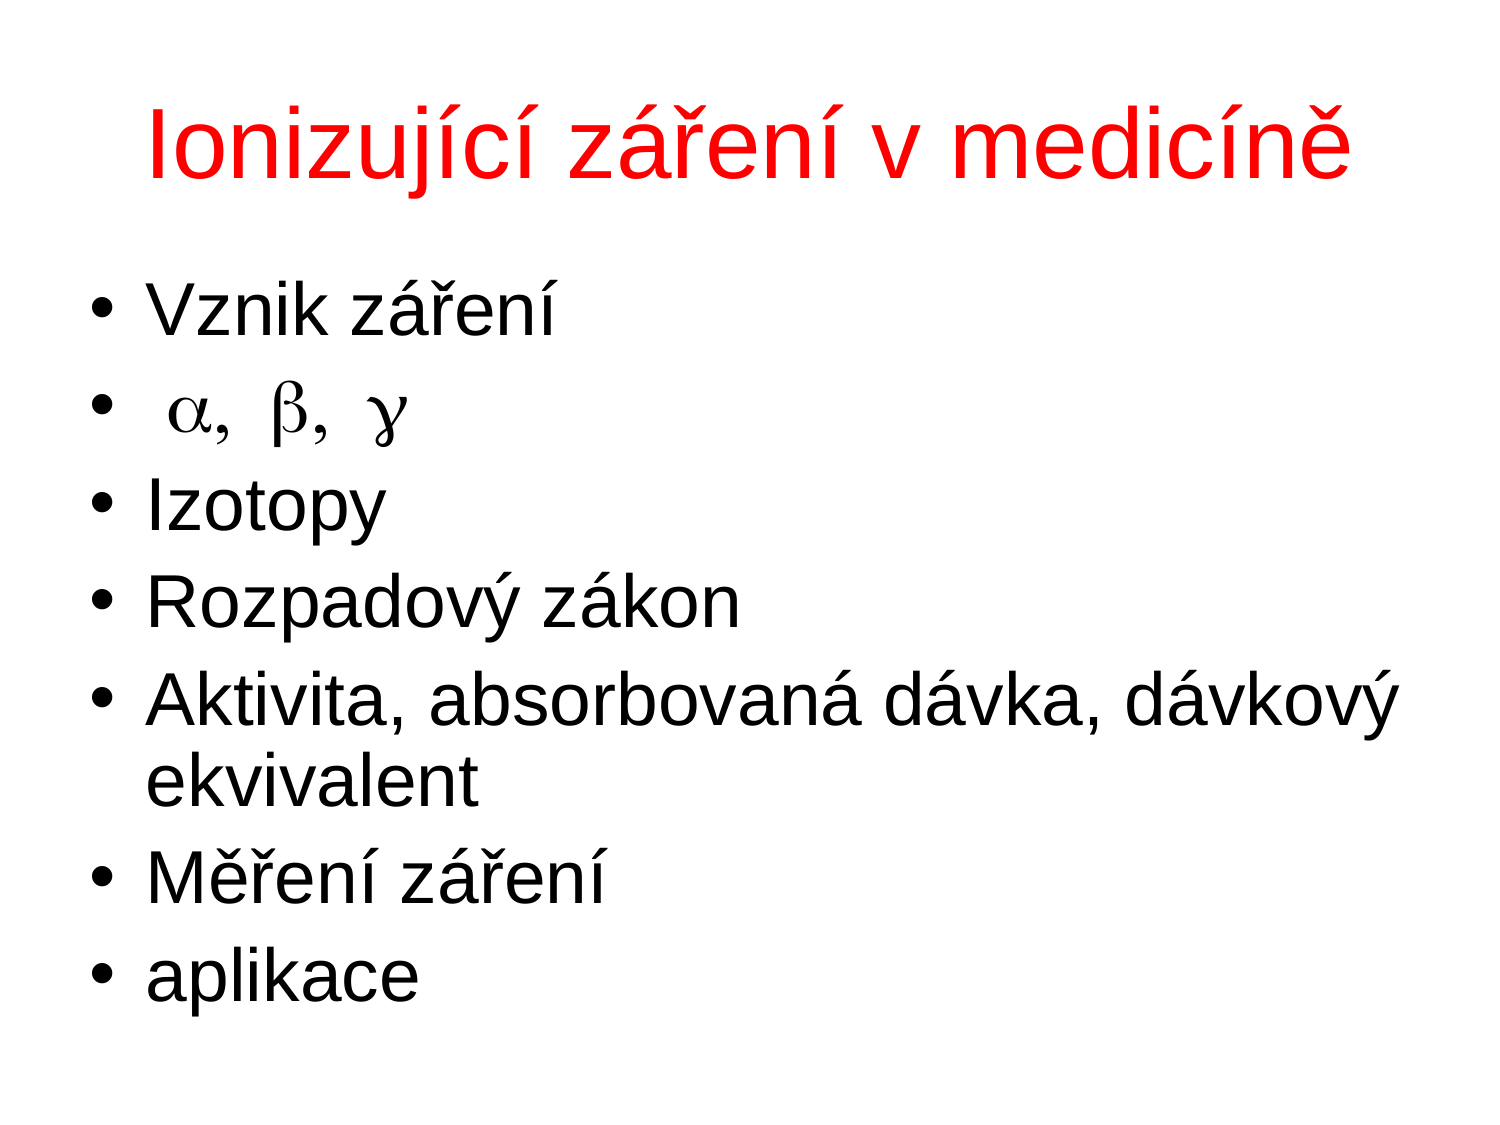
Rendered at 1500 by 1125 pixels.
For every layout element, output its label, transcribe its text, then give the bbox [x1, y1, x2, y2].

title Ionizující záření v medicíně [75, 45, 1426, 233]
list Vznik záření  Izotopy Rozpadový zákon Aktivita, absorbovaná dávka, dávkový ekvivalent Měření záření aplikace [75, 262, 1426, 1125]
